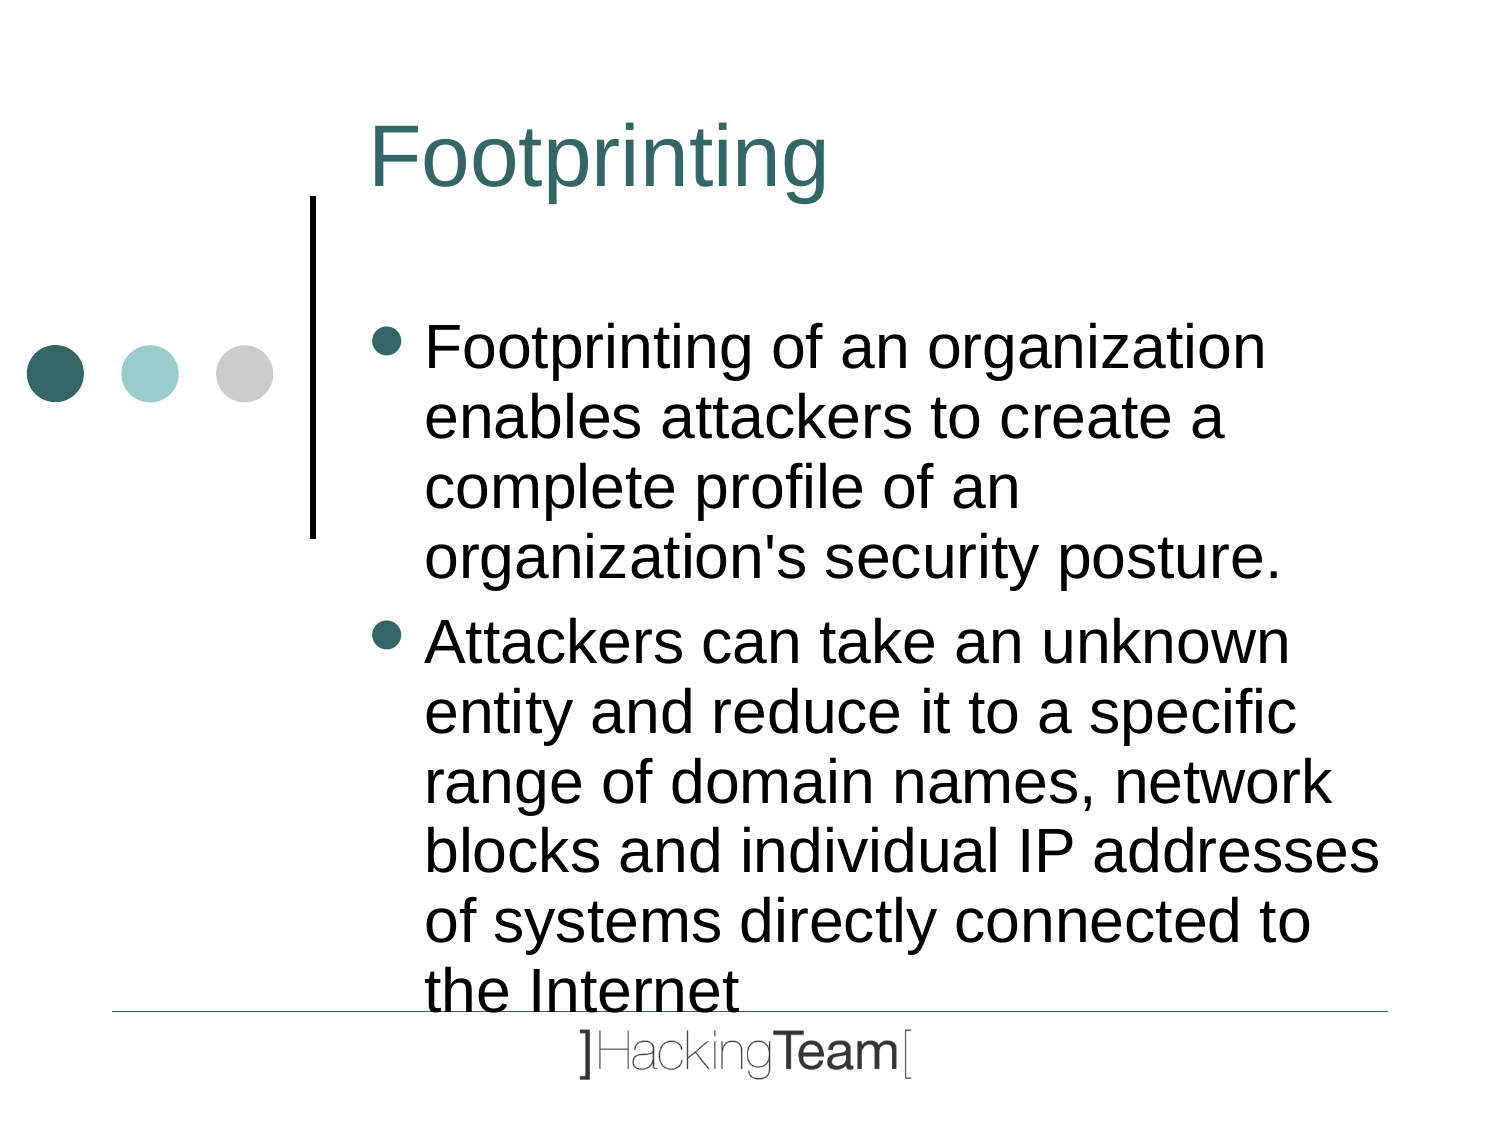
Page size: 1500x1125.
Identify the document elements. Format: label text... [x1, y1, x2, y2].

title Footprinting [249, 38, 1401, 275]
list Footprinting of an organization enables attackers to create a complete profile of an organization's security posture. Attackers can take an unknown entity and reduce it to a specific range of domain names, network blocks and individual IP addresses of systems directly connected to the Internet [249, 312, 1401, 1041]
picture [574, 1041, 916, 1084]
